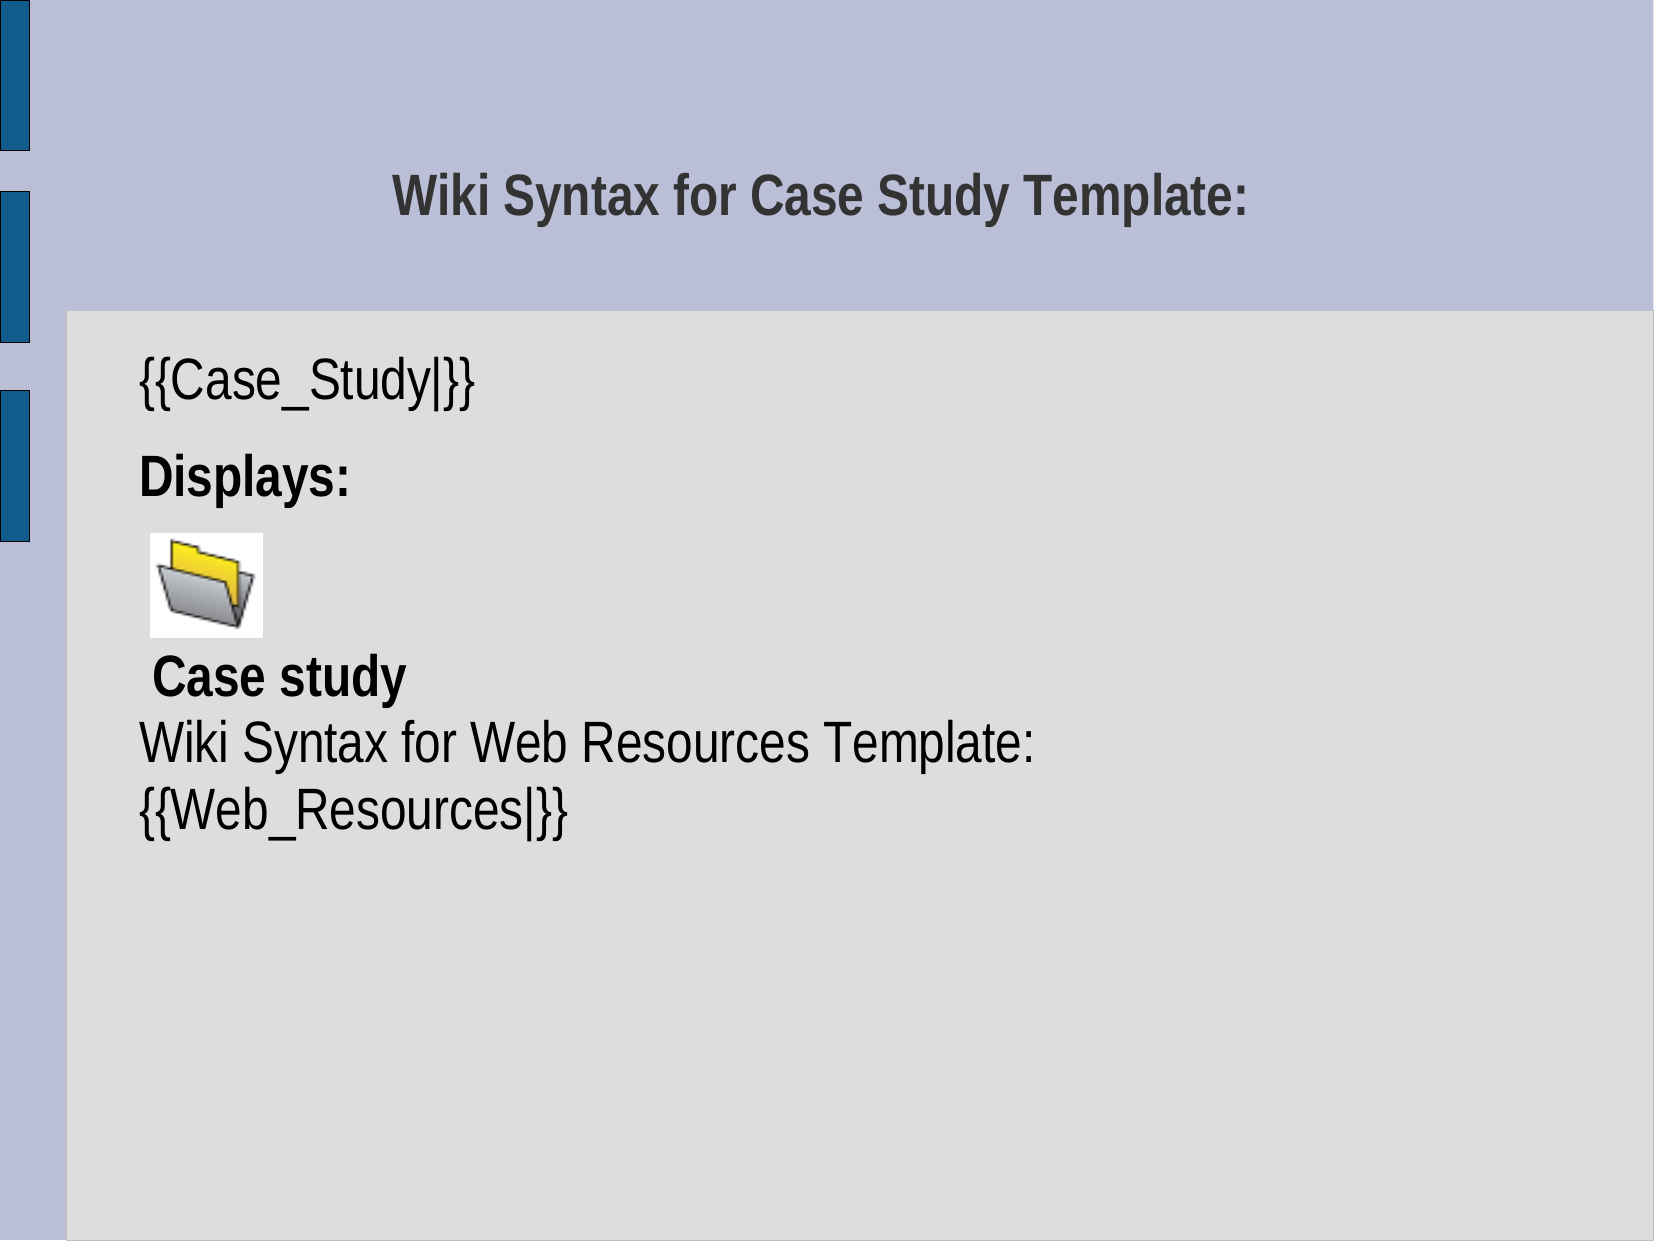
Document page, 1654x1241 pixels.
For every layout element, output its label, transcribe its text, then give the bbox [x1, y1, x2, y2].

list {{Case_Study|}} Displays: Case study Wiki Syntax for Web Resources Template: {{Web_Resources|}} [121, 344, 1534, 1127]
title Wiki Syntax for Case Study Template: [121, 91, 1534, 299]
picture [150, 533, 263, 638]
